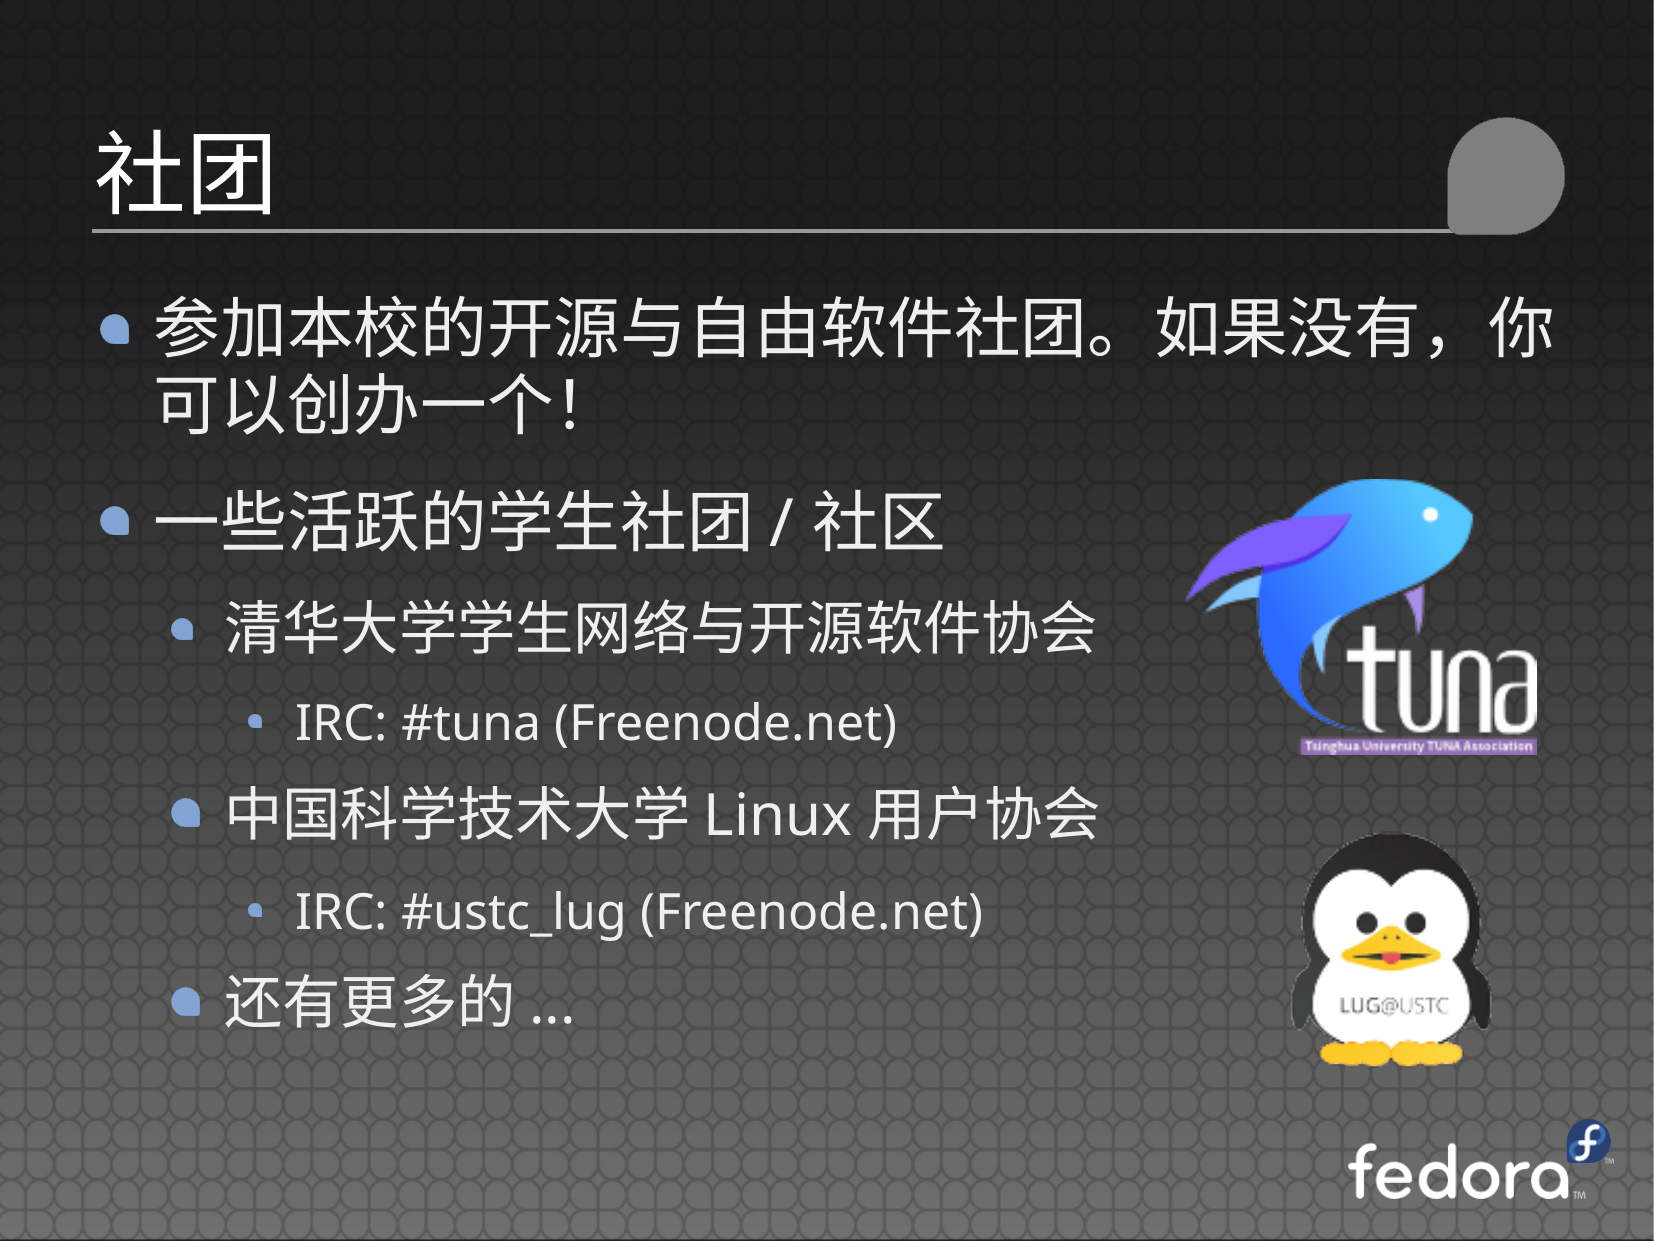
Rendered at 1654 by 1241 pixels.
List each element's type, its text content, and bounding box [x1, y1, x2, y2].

list 参加本校的开源与自由软件社团。如果没有，你可以创办一个！ 一些活跃的学生社团/社区 清华大学学生网络与开源软件协会 IRC: #tuna (Freenode.net) 中国科学技术大学Linux用户协会 IRC: #ustc_lug (Freenode.net) 还有更多的... [82, 290, 1571, 1094]
title 社团 [94, 100, 1426, 251]
picture [0, 0, 1654, 1241]
